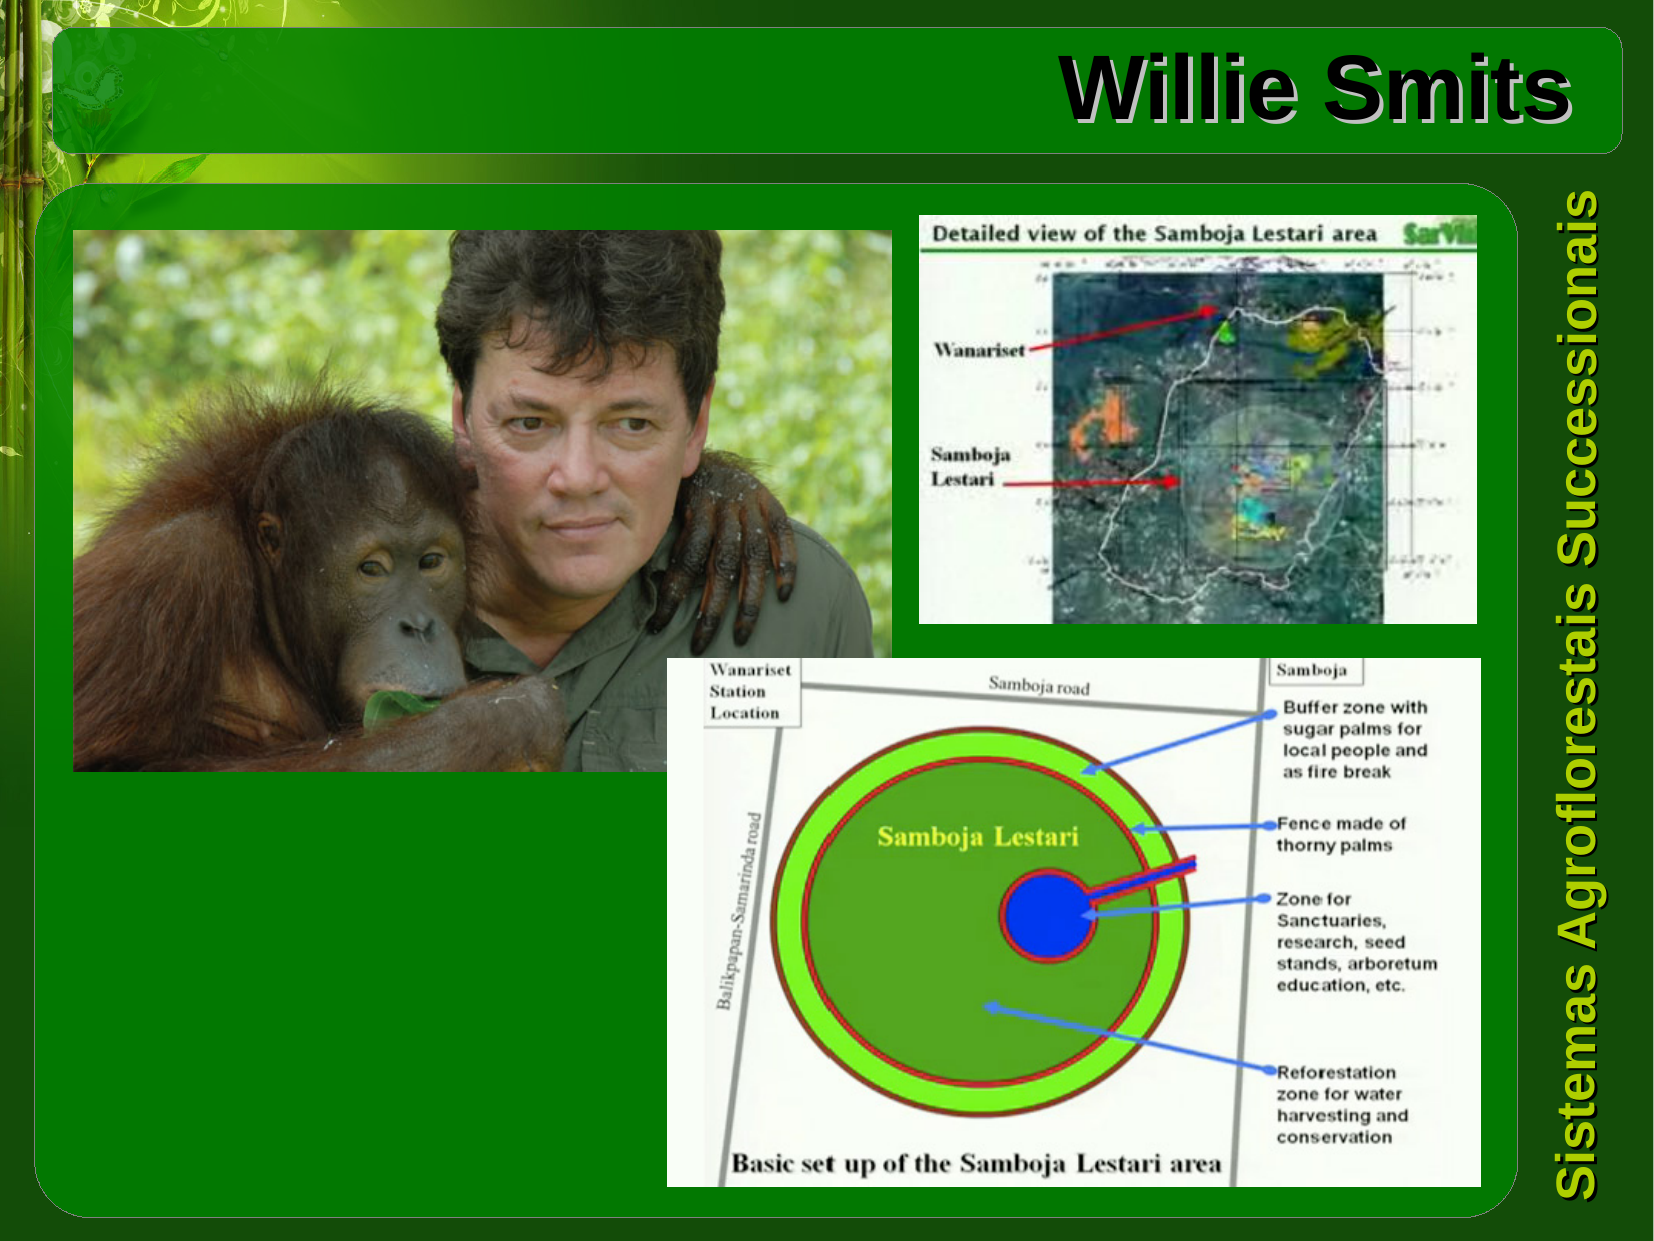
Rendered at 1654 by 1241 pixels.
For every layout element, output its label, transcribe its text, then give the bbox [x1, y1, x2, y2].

picture [0, 0, 1654, 1241]
title Willie Smits [1026, 36, 1606, 139]
